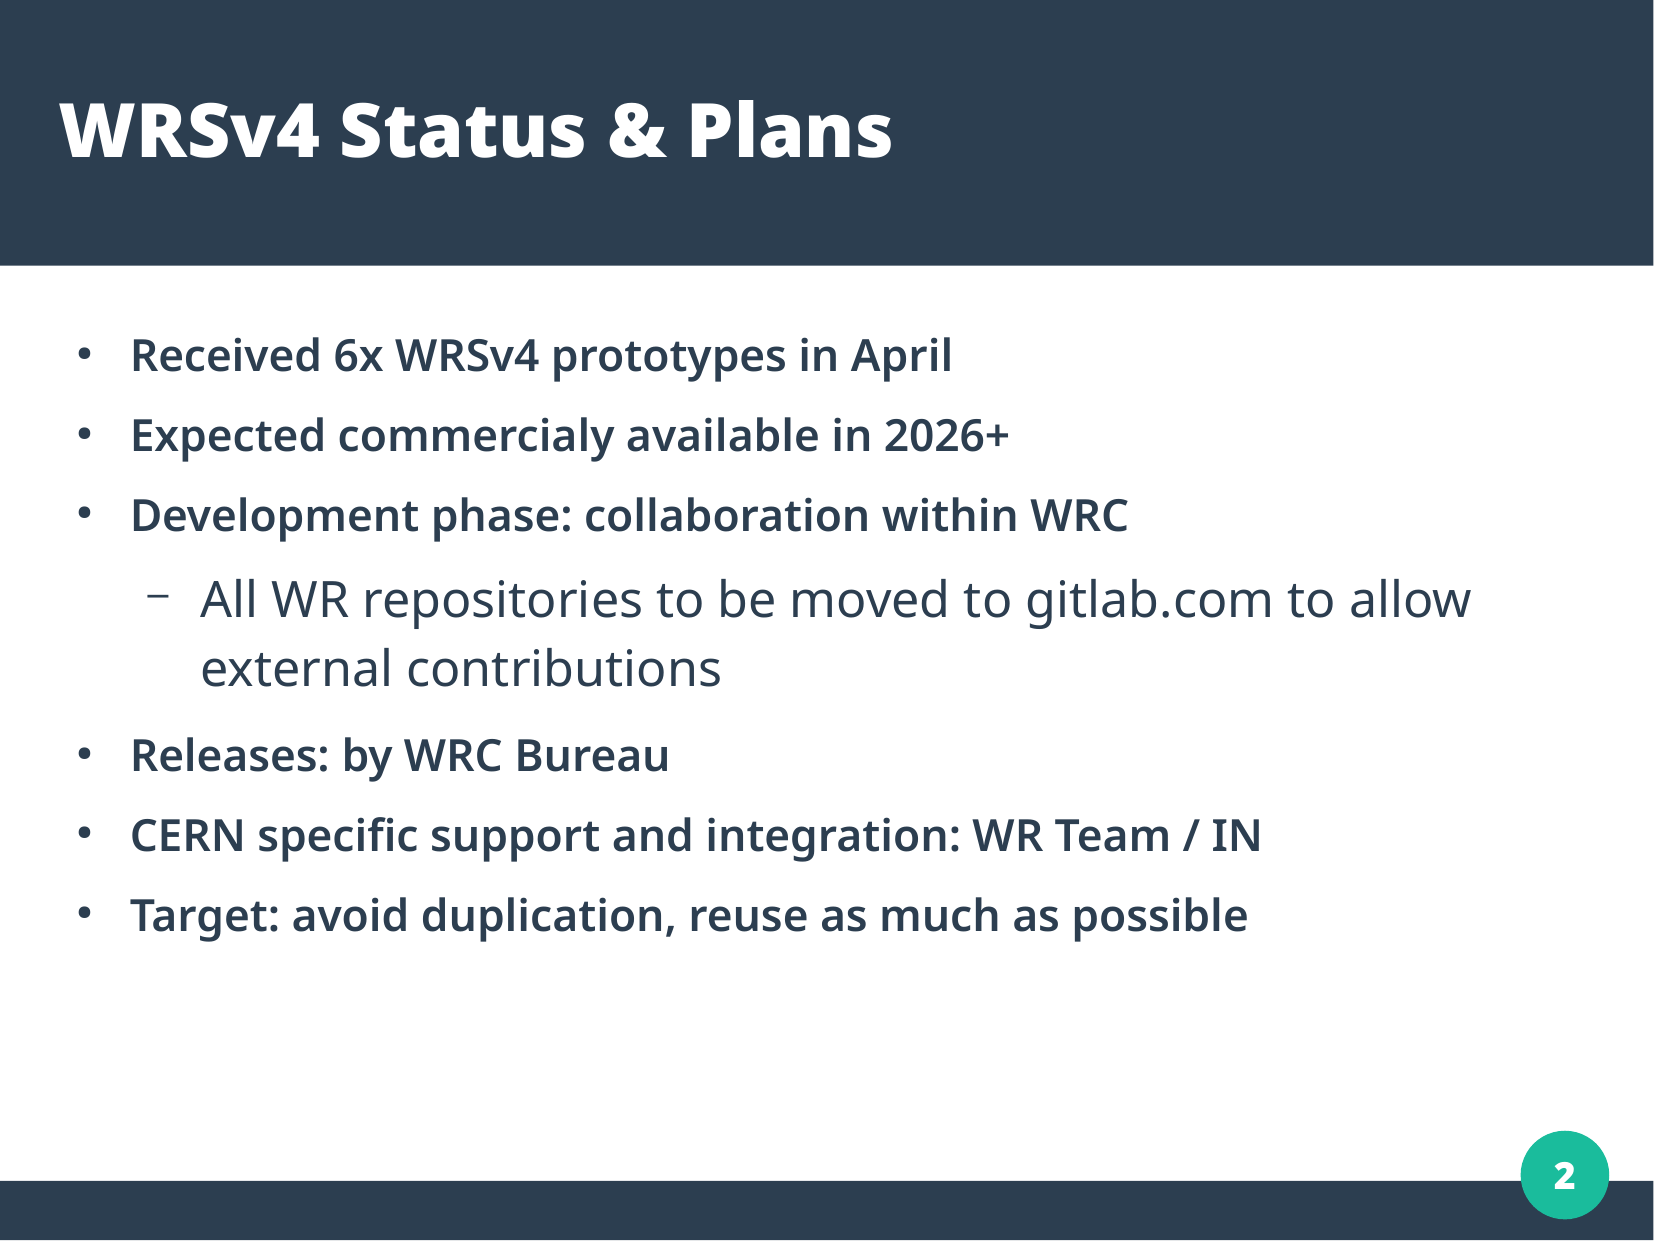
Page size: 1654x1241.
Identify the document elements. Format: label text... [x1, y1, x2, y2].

title WRSv4 Status & Plans [58, 49, 1595, 207]
list Received 6x WRSv4 prototypes in April Expected commercialy available in 2026+ Development phase: collaboration within WRC All WR repositories to be moved to gitlab.com to allow external contributions Releases: by WRC Bureau CERN specific support and integration: WR Team / IN Target: avoid duplication, reuse as much as possible [58, 324, 1595, 1152]
